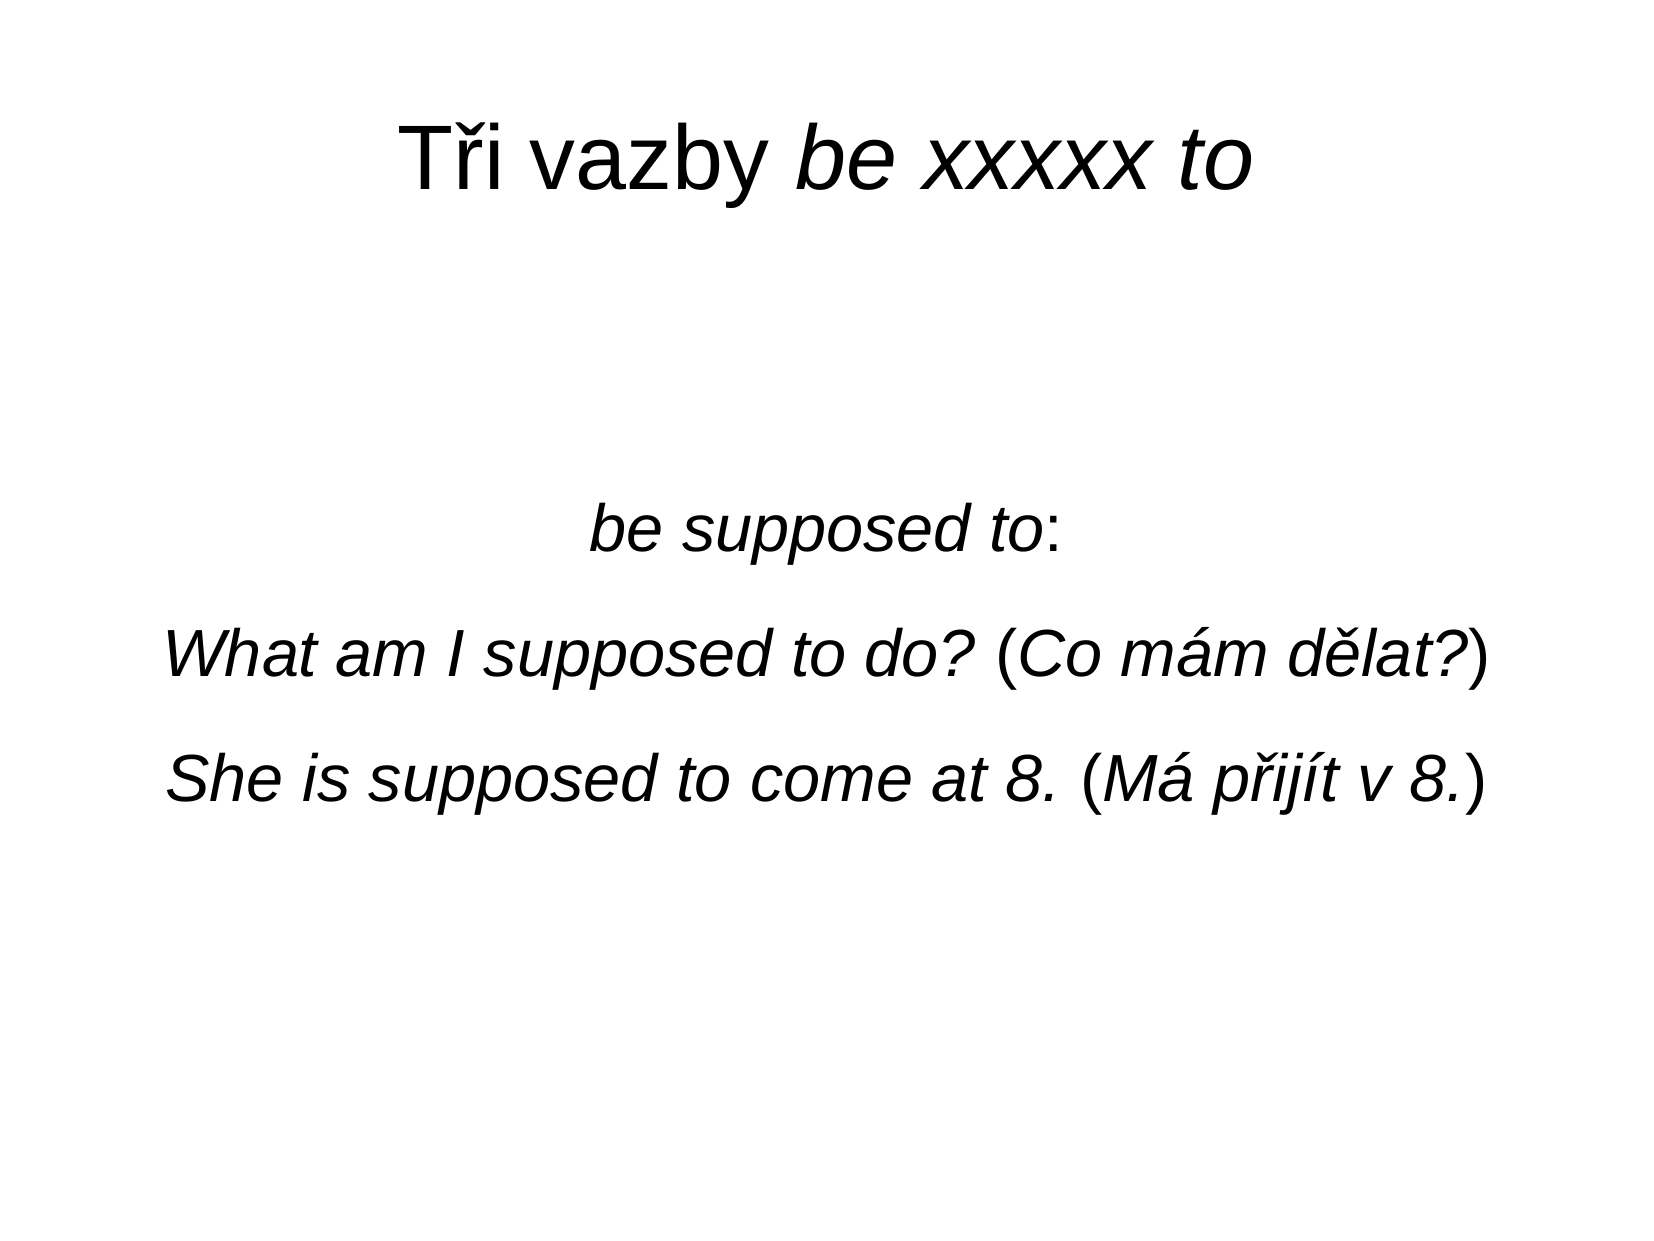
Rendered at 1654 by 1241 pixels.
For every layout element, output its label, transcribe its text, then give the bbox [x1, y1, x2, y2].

text_box be supposed to: What am I supposed to do? (Co mám dělat?) She is supposed to come at 8. (Má přijít v 8.) [83, 290, 1570, 1009]
text_box Tři vazby be xxxxx to [83, 49, 1570, 256]
